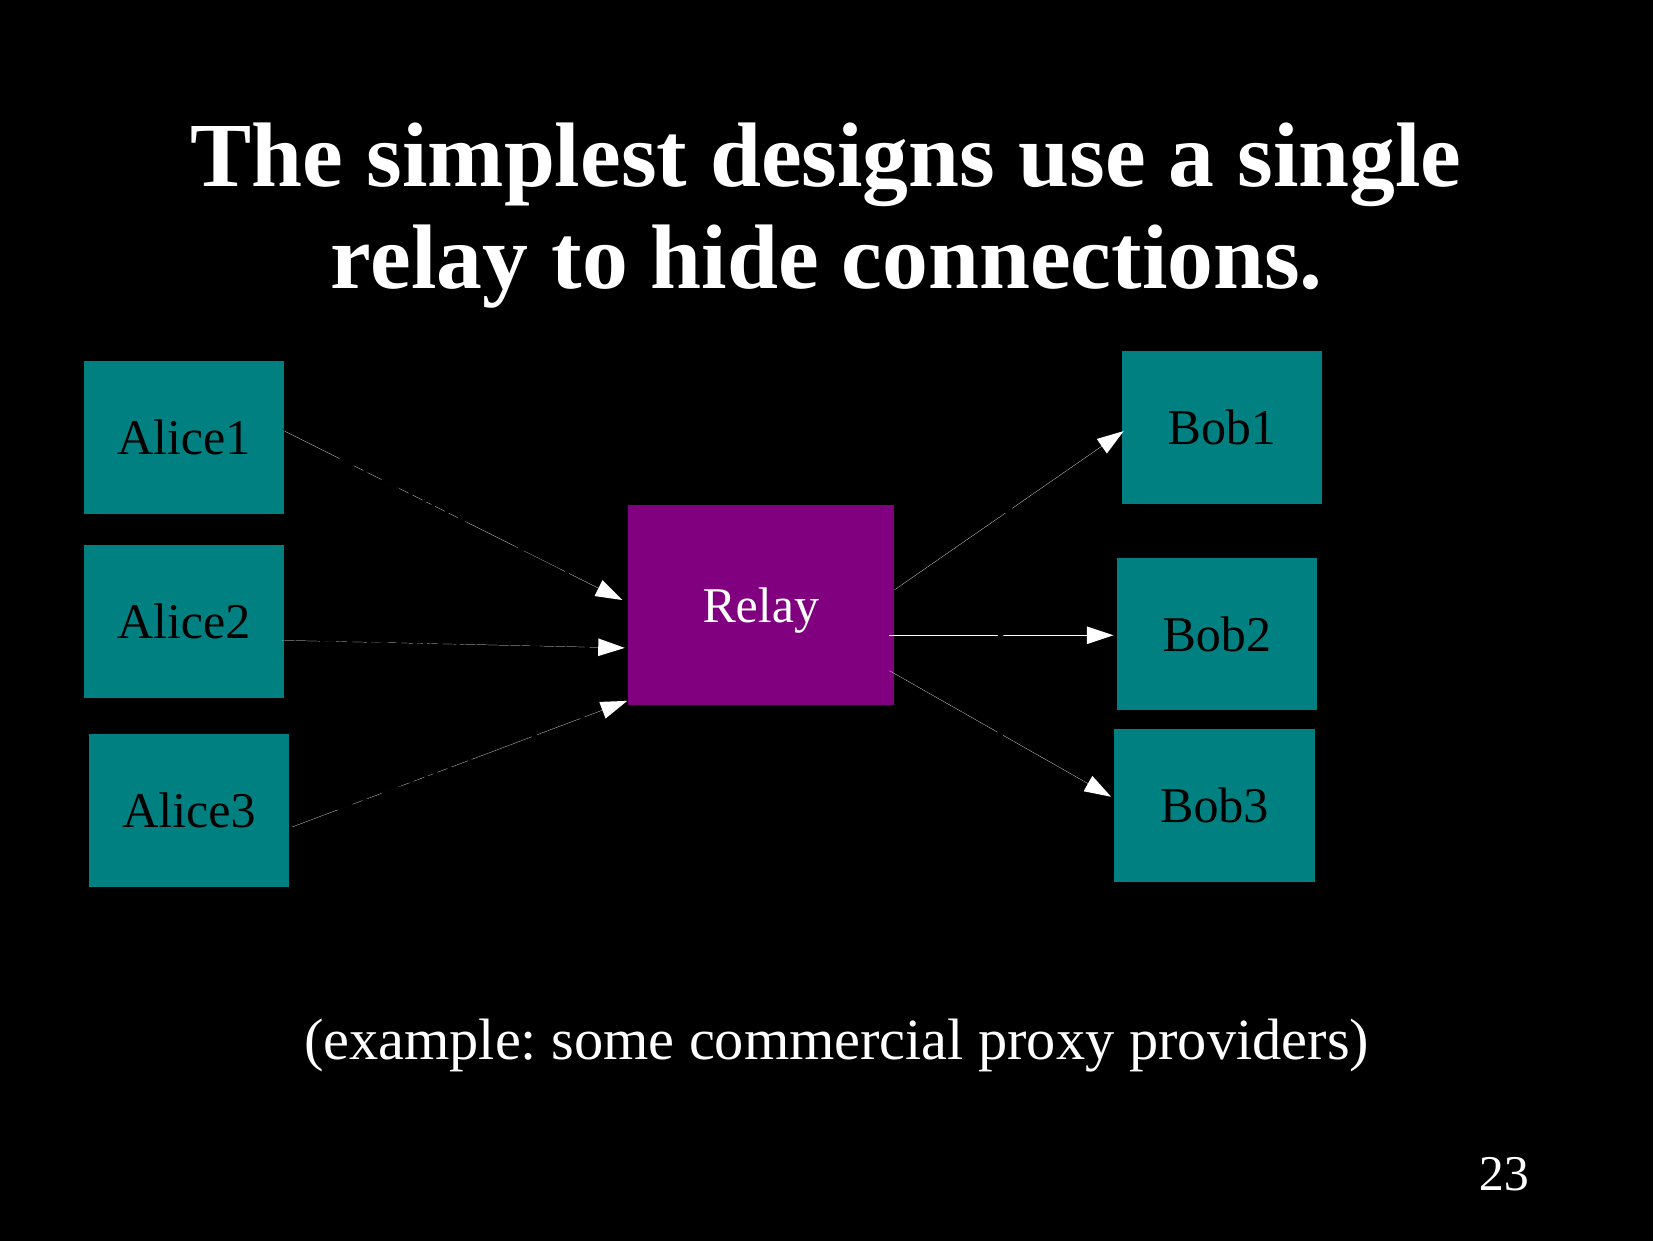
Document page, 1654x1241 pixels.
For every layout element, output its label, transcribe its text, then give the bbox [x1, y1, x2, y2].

text_box Alice1 [83, 360, 285, 515]
text_box (example: some commercial proxy providers) [304, 1007, 1370, 1079]
text_box Bob3 [1113, 728, 1316, 883]
text_box Alice2 [83, 544, 285, 699]
text_box Alice3 [88, 733, 290, 888]
text_box Bob1 [1121, 350, 1323, 505]
text_box Bob2 [1116, 557, 1318, 711]
title The simplest designs use a single relay to hide connections. [121, 86, 1534, 327]
text_box Relay [627, 504, 895, 706]
